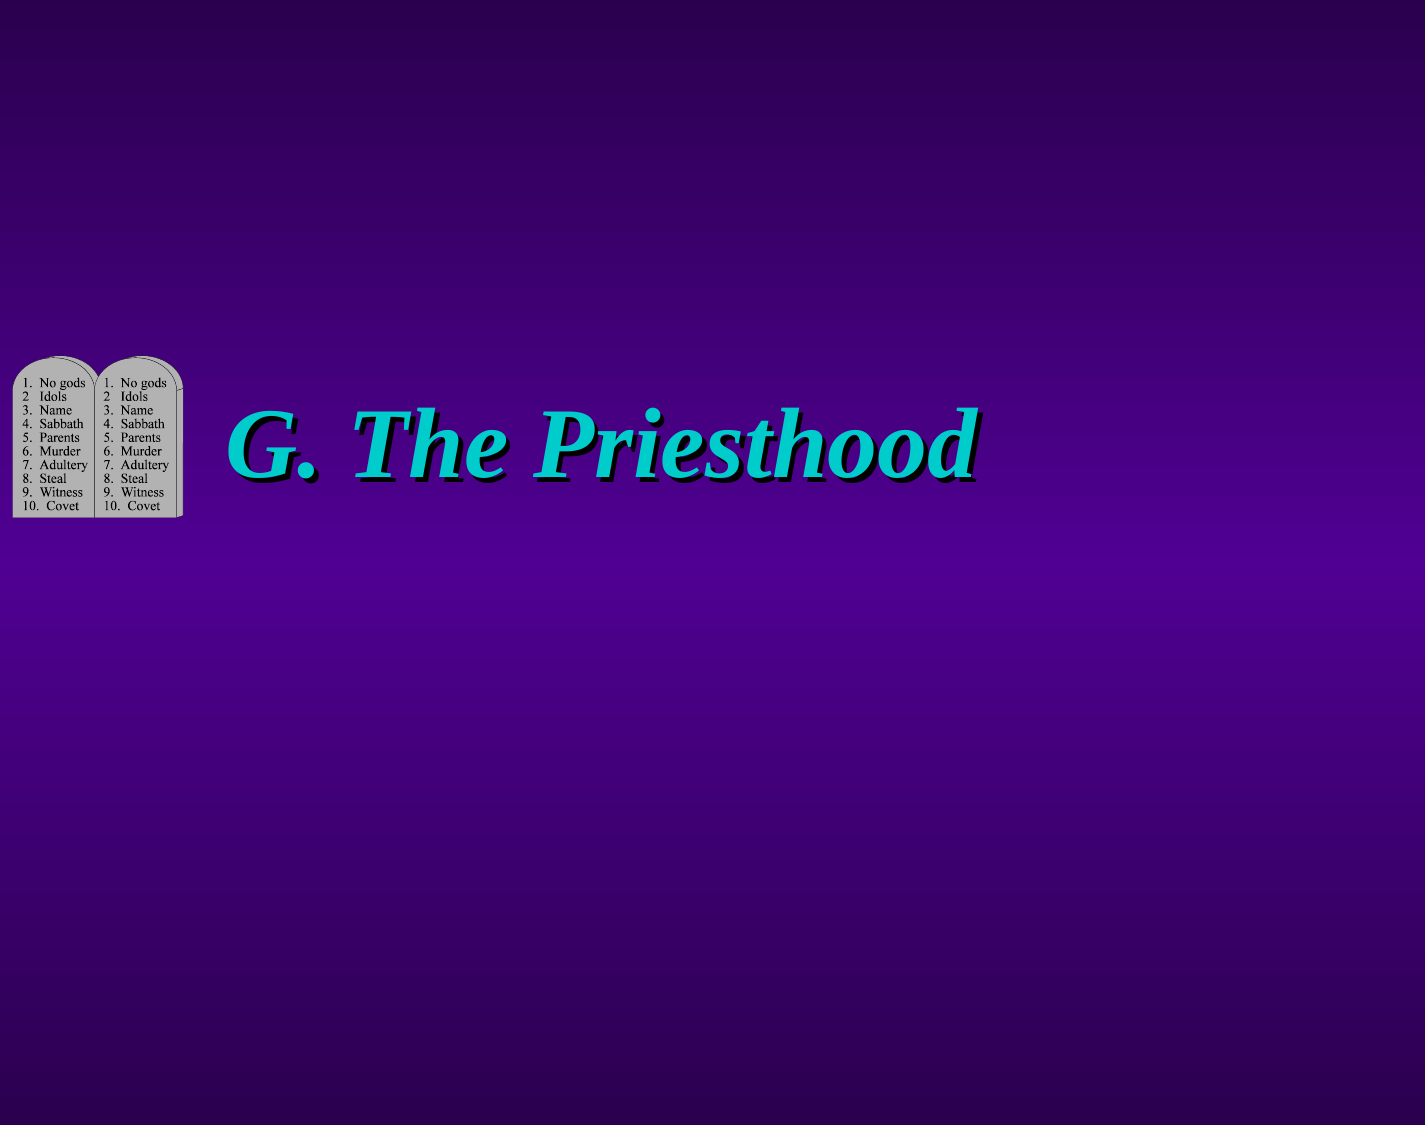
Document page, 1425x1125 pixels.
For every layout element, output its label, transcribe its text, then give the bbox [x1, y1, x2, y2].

title G. The Priesthood [225, 316, 1425, 572]
